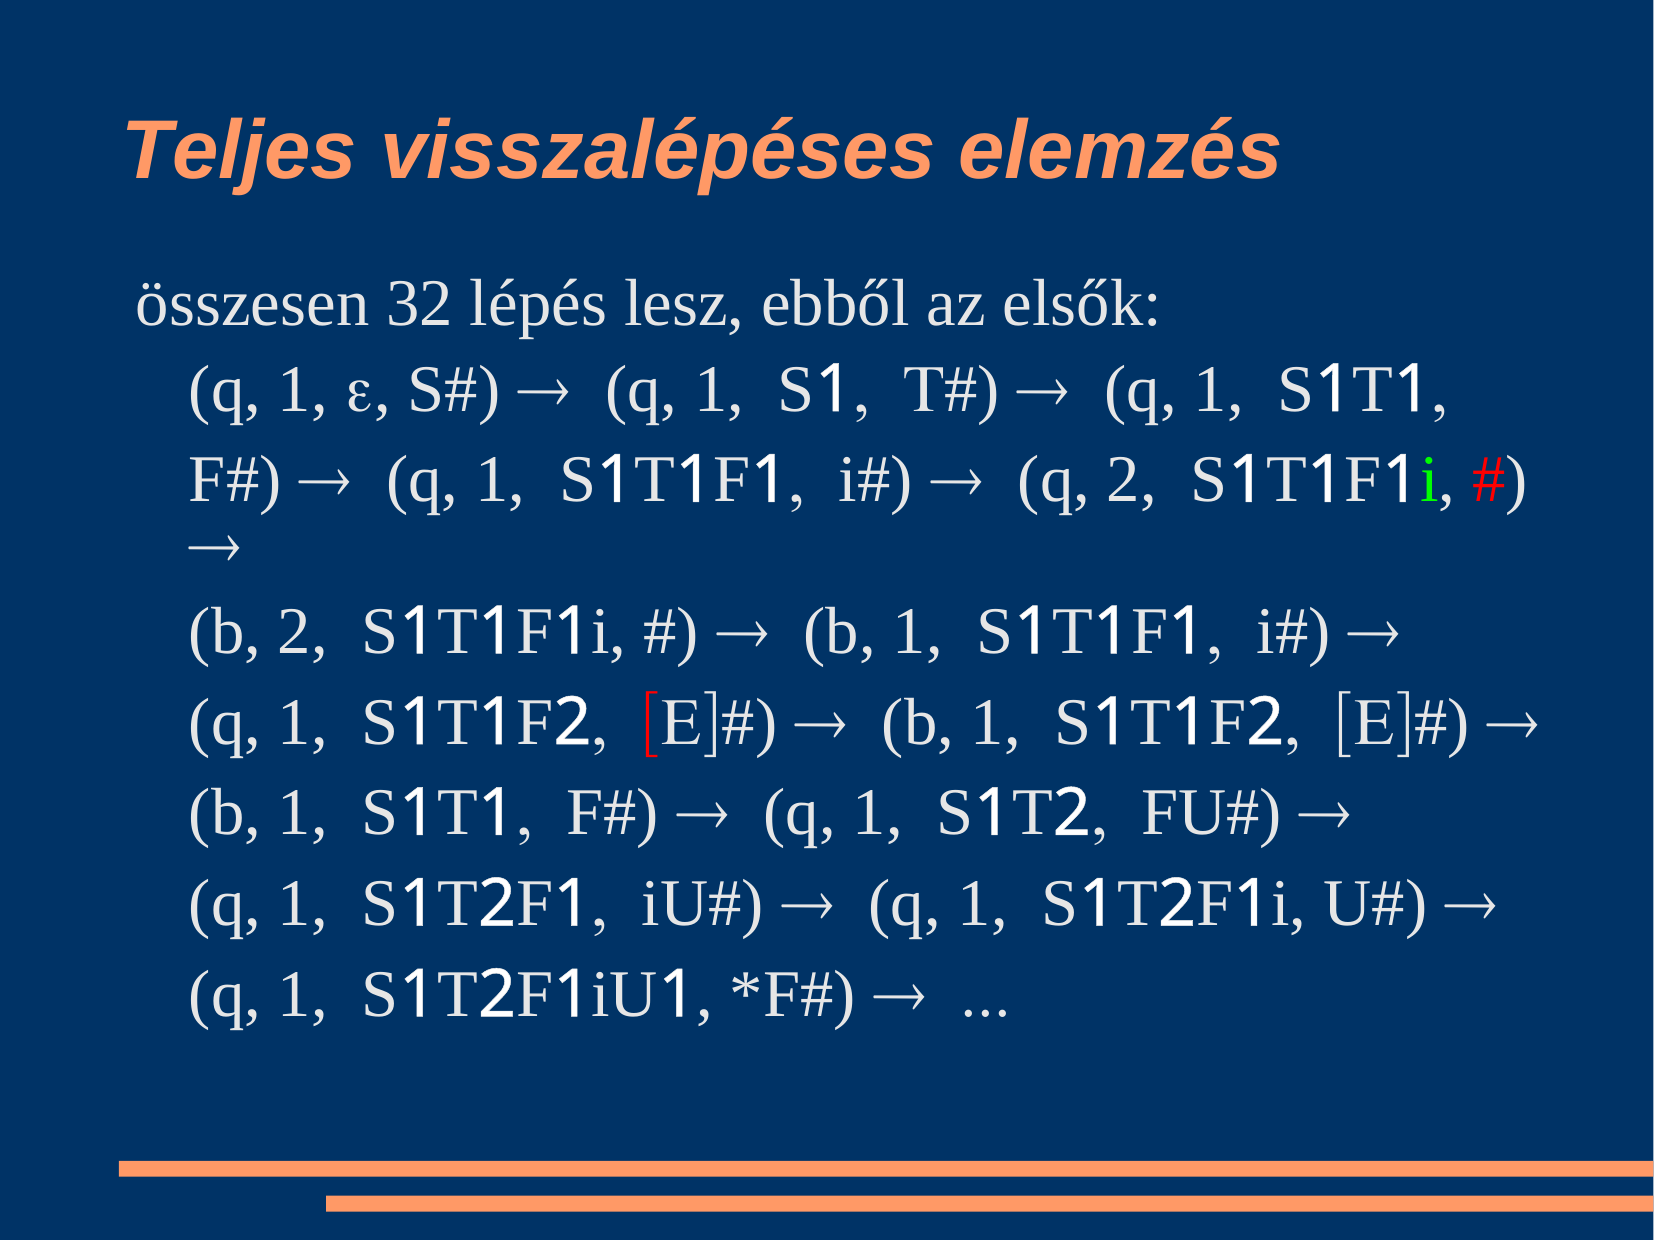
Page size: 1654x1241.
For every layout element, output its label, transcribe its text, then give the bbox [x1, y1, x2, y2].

list összesen 32 lépés lesz, ebből az elsők: (q, 1, ε, S#) ® (q, 1, S1, T#) ® (q, 1, S1T1, F#) ® (q, 1, S1T1F1, i#) ® (q, 2, S1T1F1i, #) ® (b, 2, S1T1F1i, #) ® (b, 1, S1T1F1, i#) ® (q, 1, S1T1F2, [E]#) ® (b, 1, S1T1F2, [E]#) ® (b, 1, S1T1, F#) ® (q, 1, S1T2, FU#) ® (q, 1, S1T2F1, iU#) ® (q, 1, S1T2F1i, U#) ® (q, 1, S1T2F1iU1, *F#) ® ... [118, 236, 1558, 1076]
title Teljes visszalépéses elemzés [121, 46, 1534, 254]
